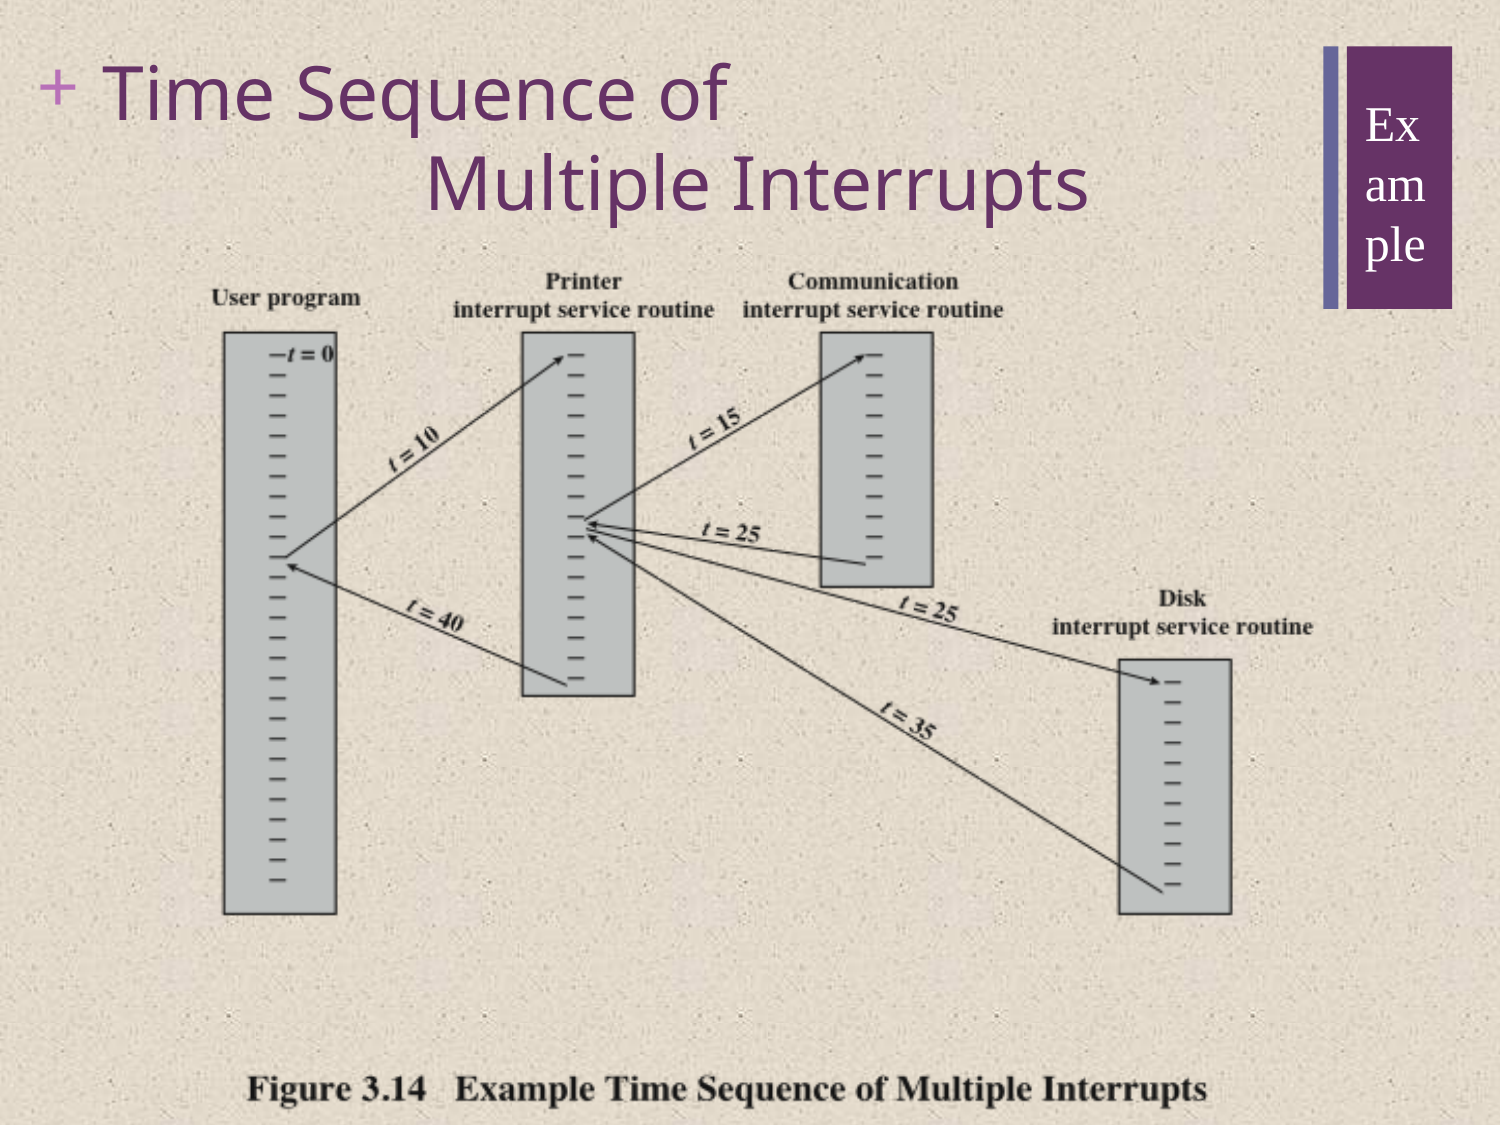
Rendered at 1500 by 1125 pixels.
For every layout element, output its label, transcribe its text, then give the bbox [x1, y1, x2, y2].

picture [0, 0, 1500, 1125]
text_box Example [1349, 50, 1446, 313]
title Time Sequence of Multiple Interrupts [87, 37, 1328, 221]
